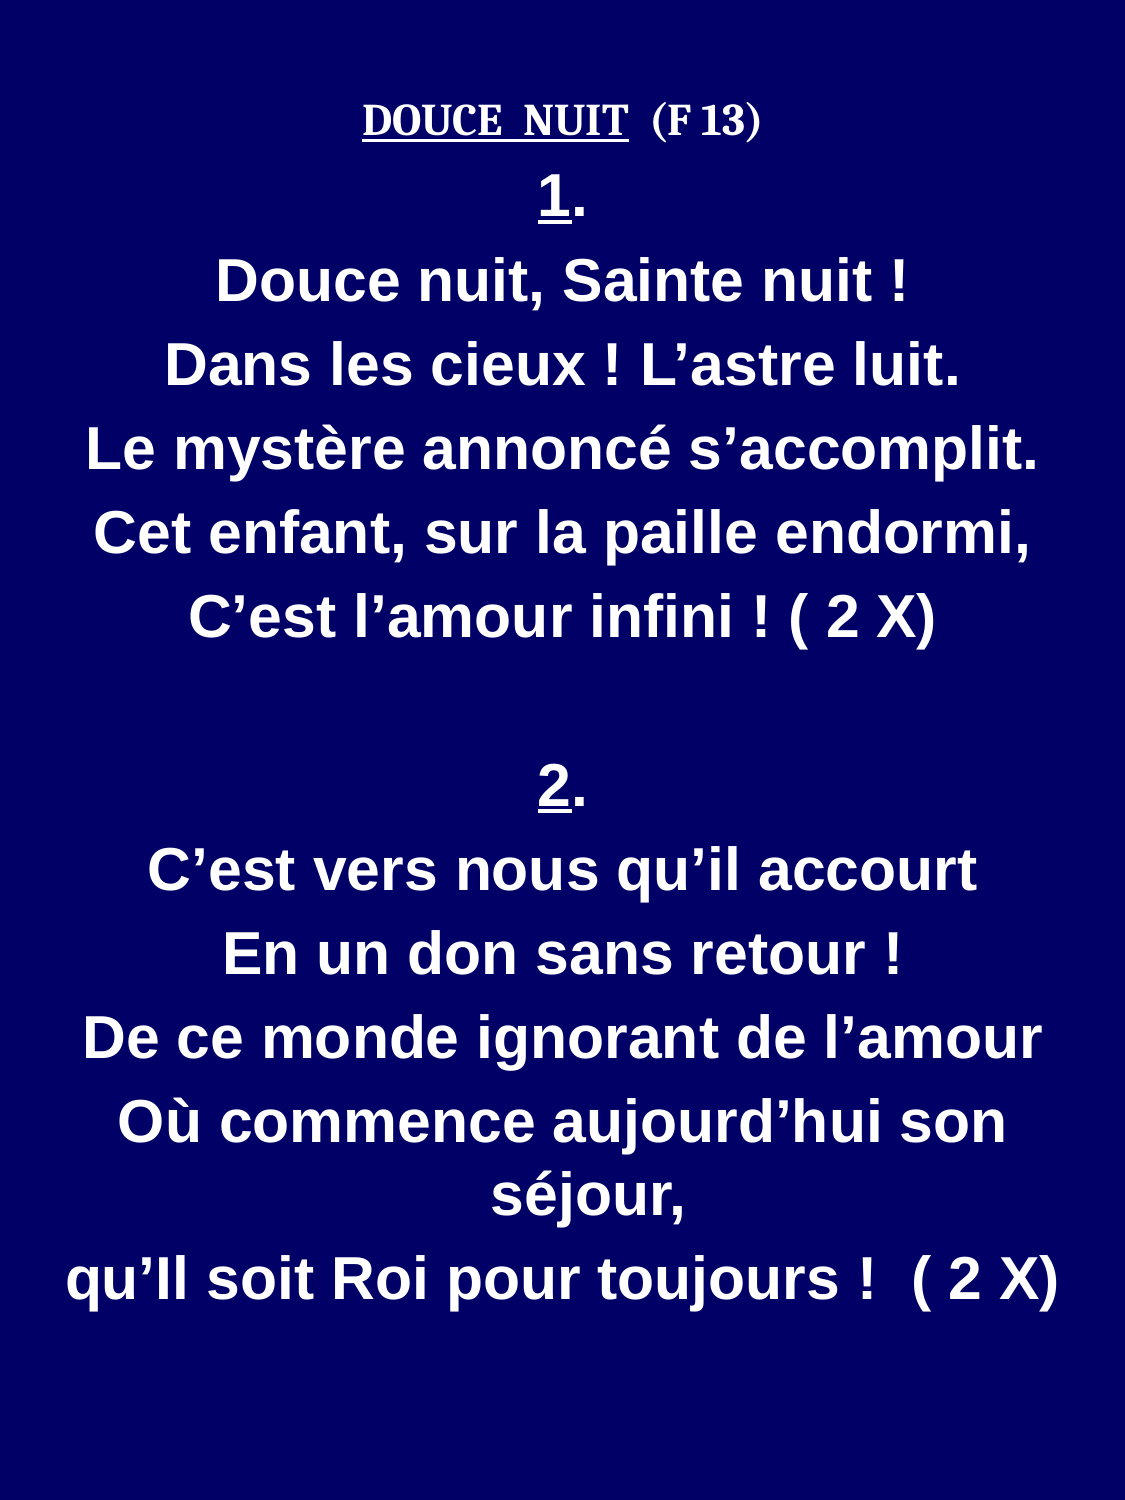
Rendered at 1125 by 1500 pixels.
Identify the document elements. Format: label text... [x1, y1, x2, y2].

list DOUCE NUIT (F 13) 1. Douce nuit, Sainte nuit ! Dans les cieux ! L’astre luit. Le mystère annoncé s’accomplit. Cet enfant, sur la paille endormi, C’est l’amour infini ! ( 2 X) 2. C’est vers nous qu’il accourt En un don sans retour ! De ce monde ignorant de l’amour Où commence aujourd’hui son séjour, qu’Il soit Roi pour toujours ! ( 2 X) [16, 82, 1111, 1324]
